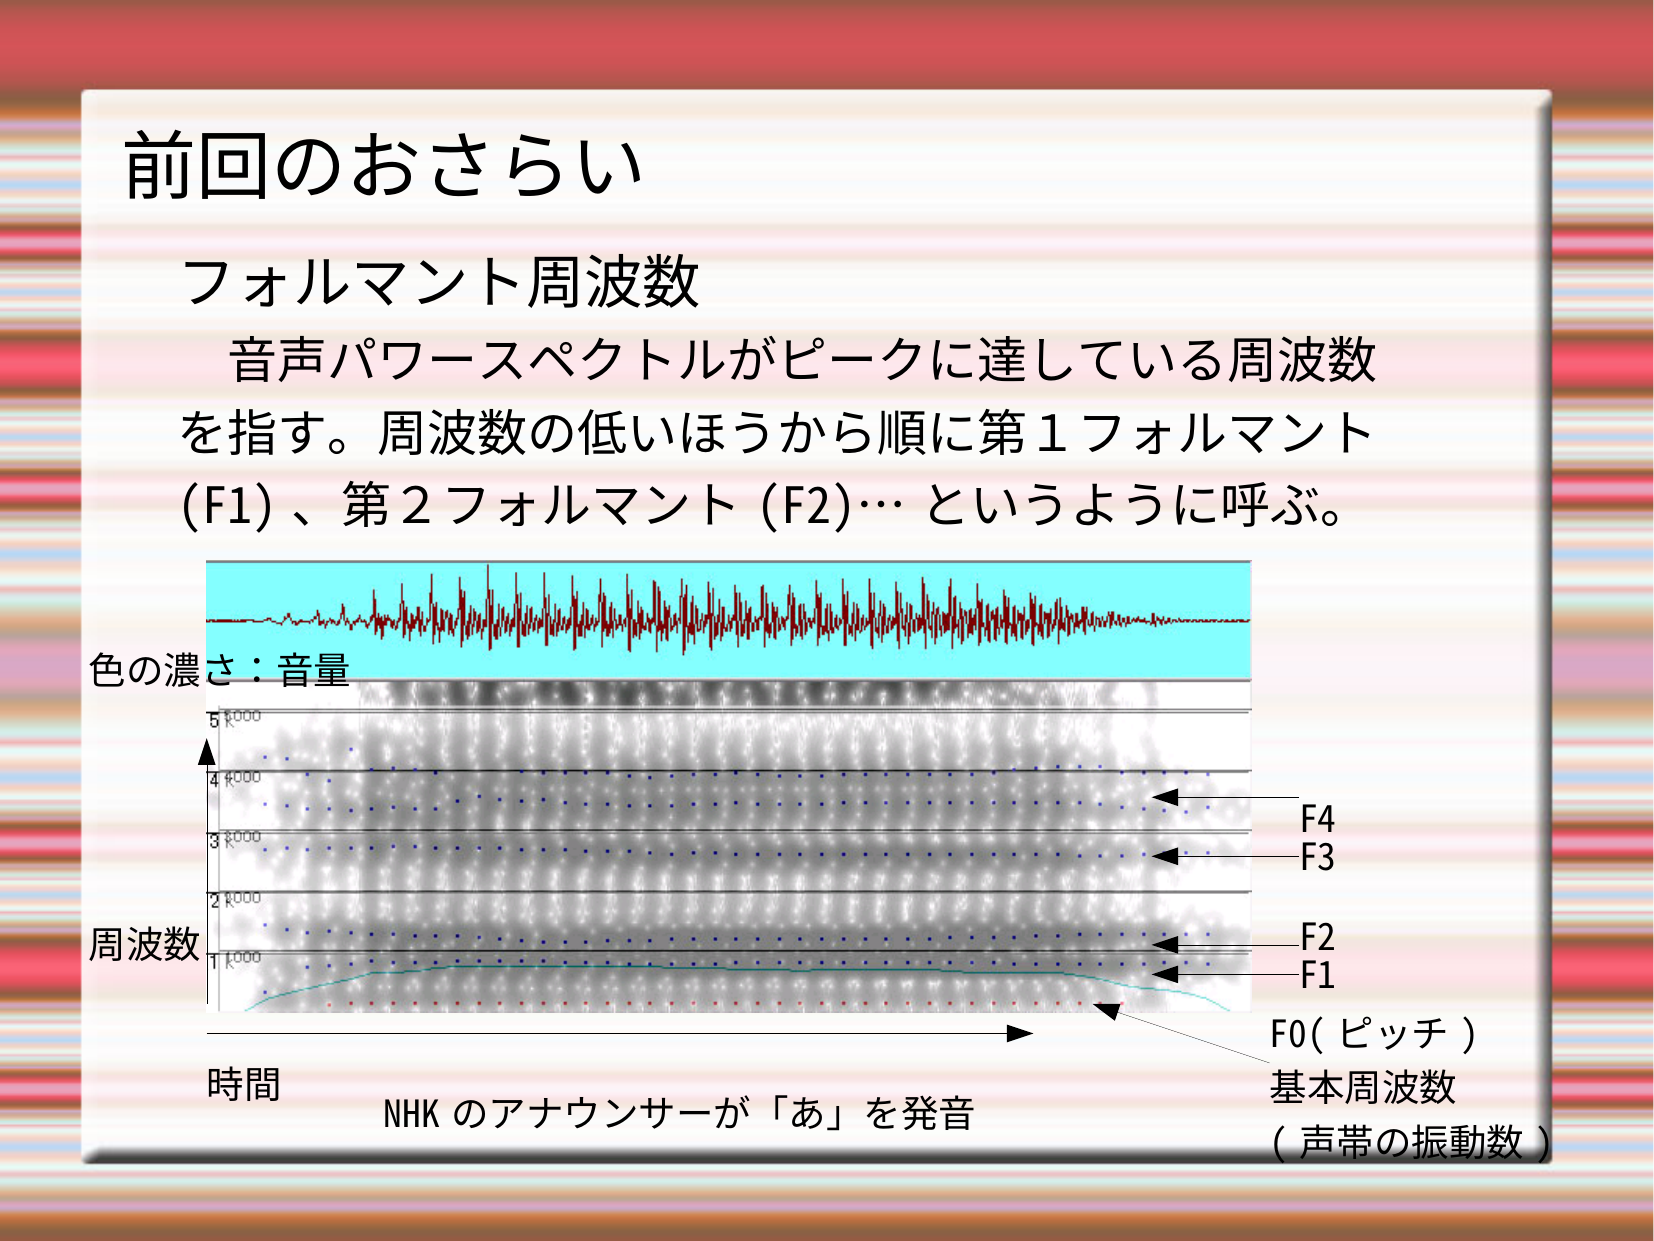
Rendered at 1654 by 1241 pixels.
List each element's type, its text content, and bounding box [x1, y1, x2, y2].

text_box フォルマント周波数 音声パワースペクトルがピークに達している周波数を指す。周波数の低いほうから順に第１フォルマント(F1)、第２フォルマント(F2)…というように呼ぶ。 [177, 236, 1388, 445]
text_box F3 [1299, 827, 1565, 865]
picture [0, 0, 1654, 1241]
text_box NHKのアナウンサーが「あ」を発音 [383, 1084, 1211, 1123]
text_box F2 [1299, 907, 1565, 945]
text_box 時間 [206, 1054, 414, 1093]
text_box F0(ピッチ) 基本周波数 (声帯の振動数) [1269, 1003, 1565, 1117]
text_box 色の濃さ：音量 [88, 641, 355, 680]
text_box F4 [1299, 789, 1565, 827]
text_box F1 [1299, 945, 1565, 983]
text_box 周波数 [88, 915, 296, 953]
title 前回のおさらい [121, 114, 1534, 207]
